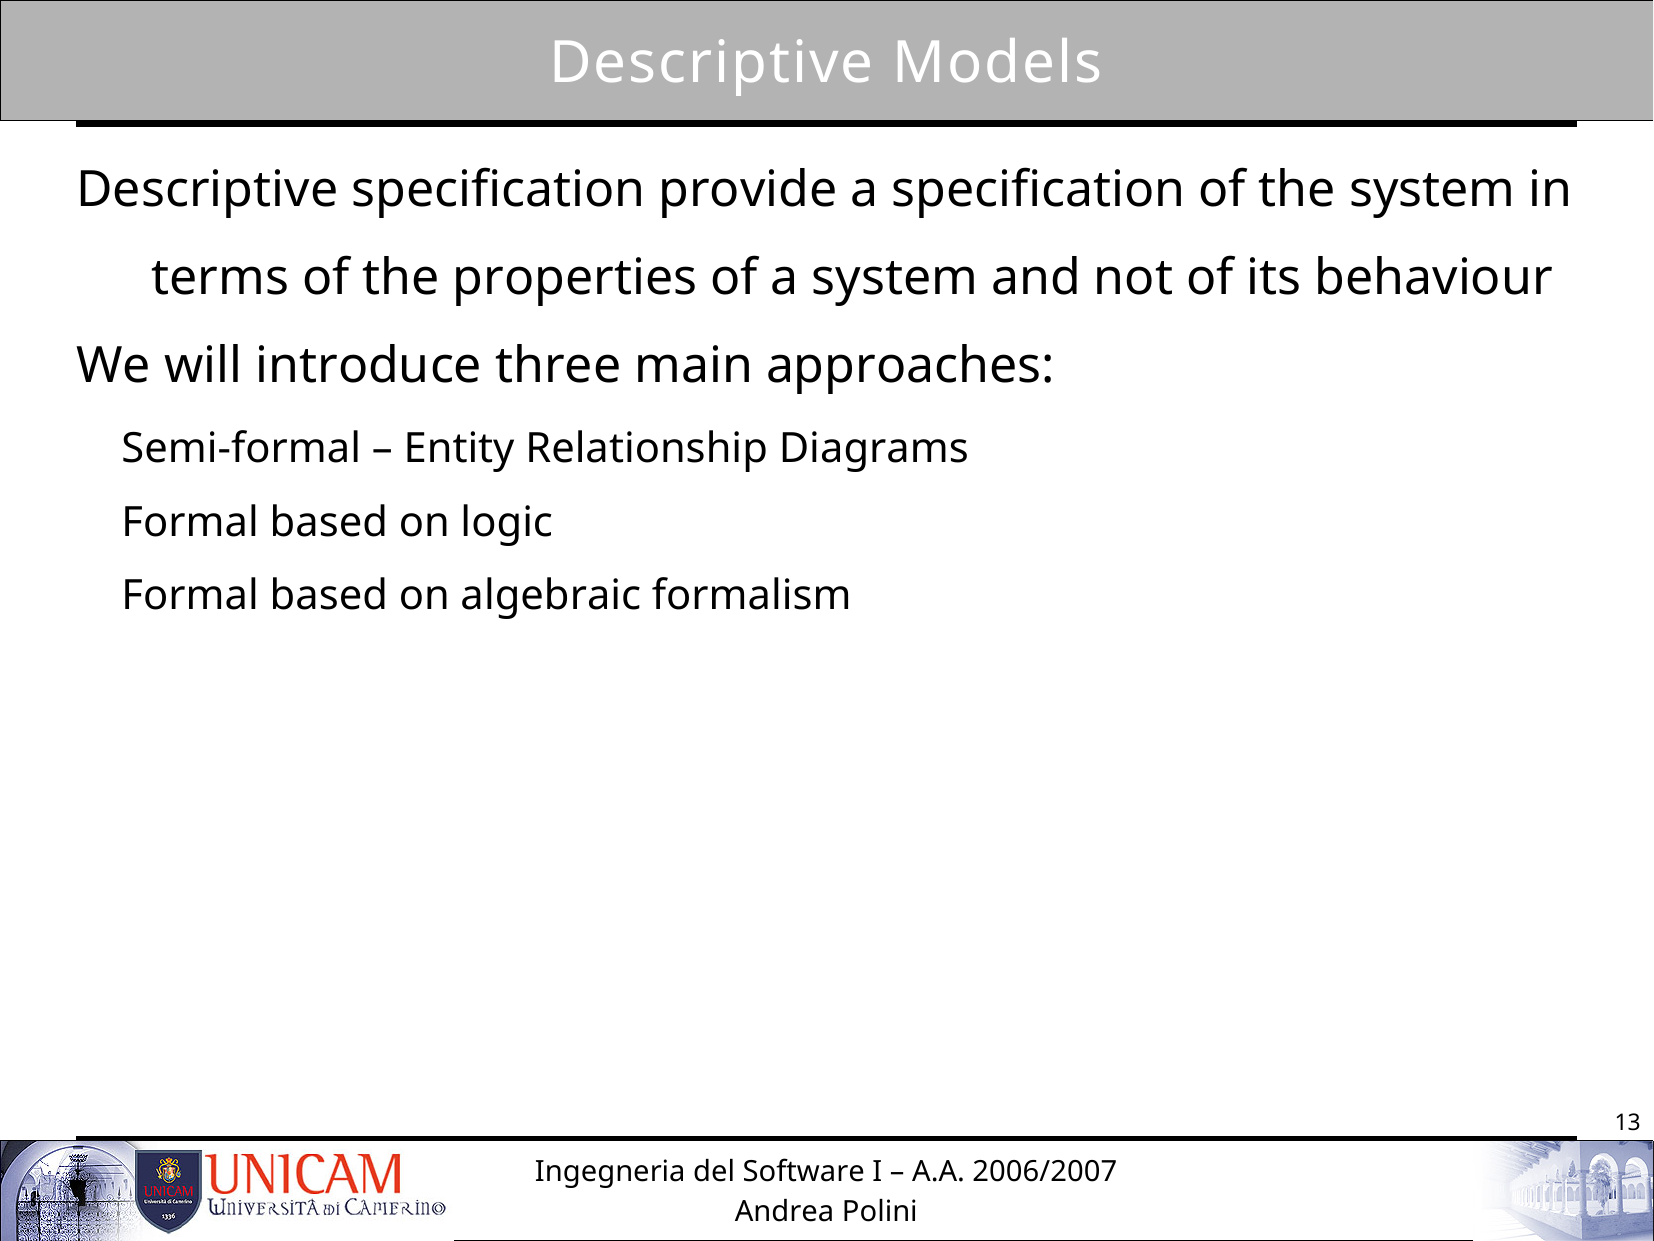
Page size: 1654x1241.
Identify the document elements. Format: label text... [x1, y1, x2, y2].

title Descriptive Models [0, 0, 1653, 121]
list Descriptive specification provide a specification of the system in terms of the properties of a system and not of its behaviour We will introduce three main approaches: Semi-formal – Entity Relationship Diagrams Formal based on logic Formal based on algebraic formalism [76, 152, 1577, 656]
picture [1473, 1141, 1654, 1241]
picture [0, 1141, 454, 1241]
